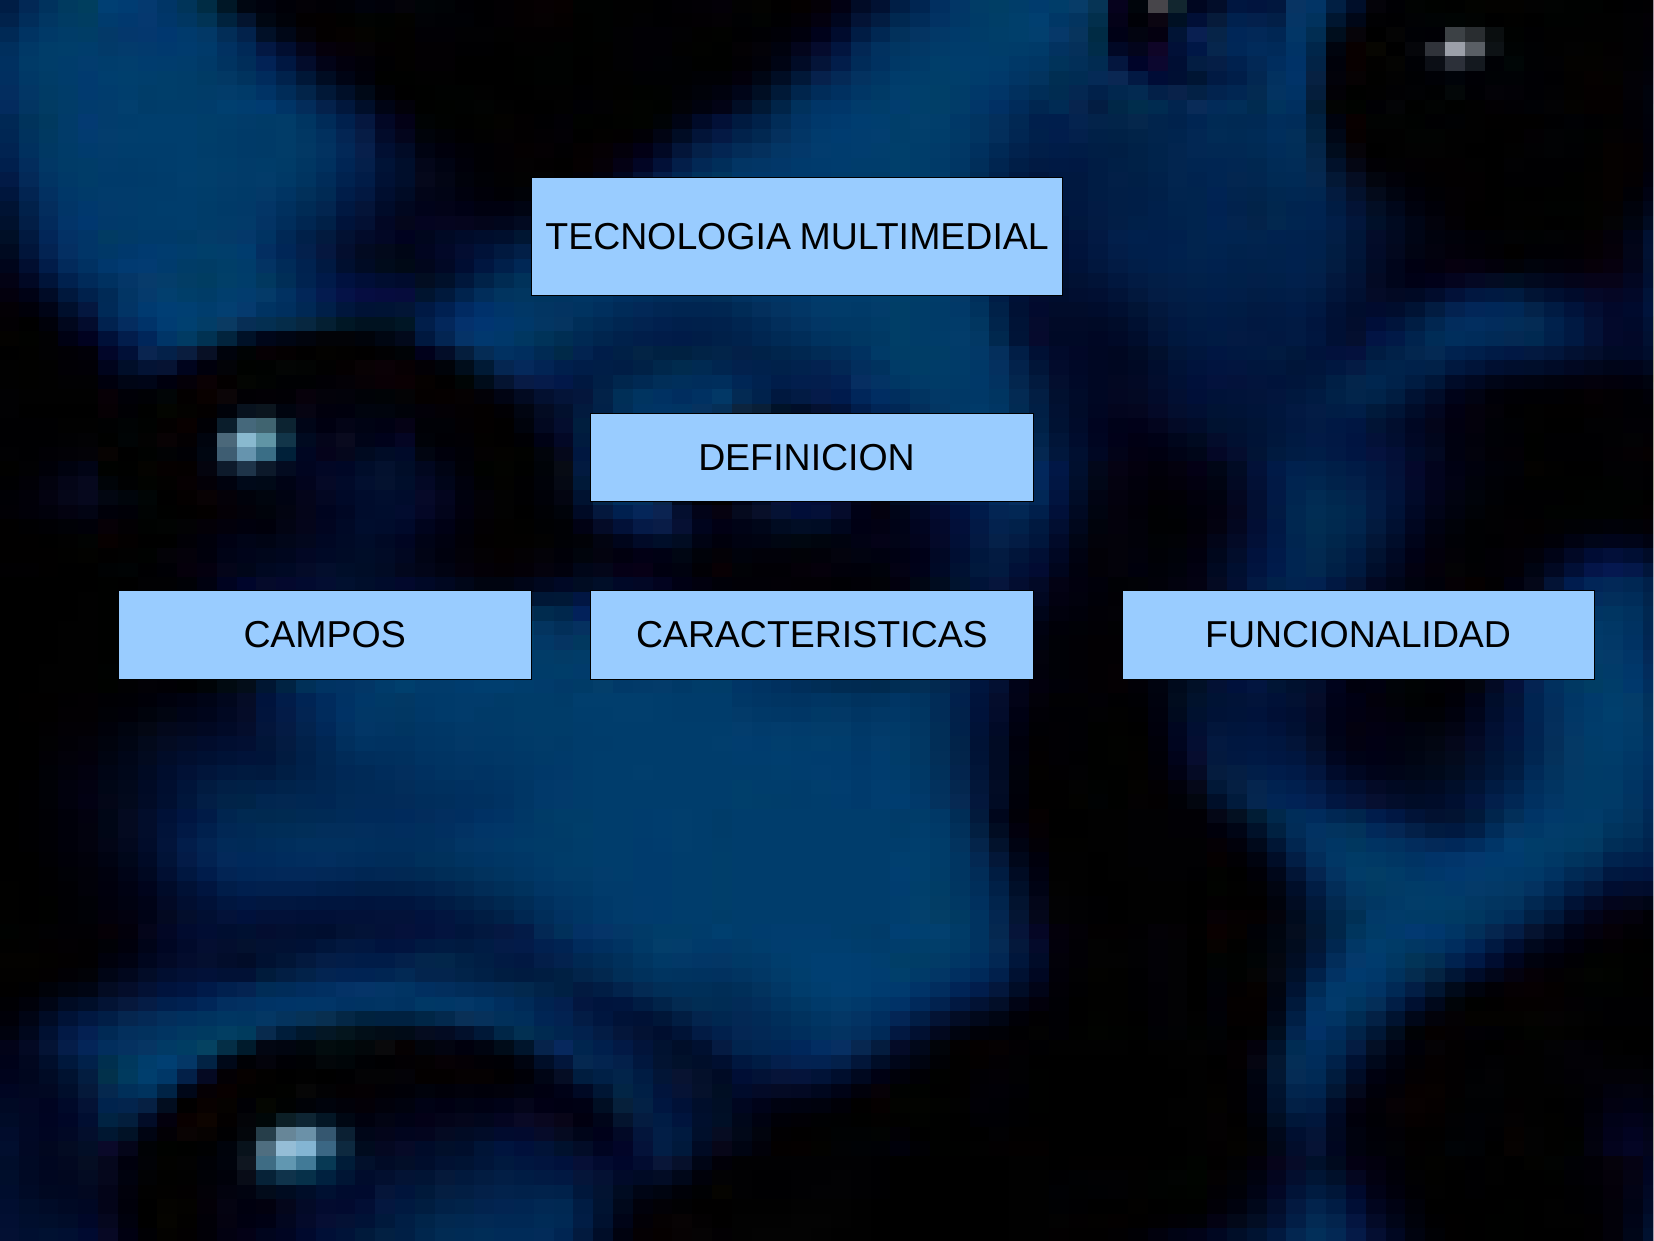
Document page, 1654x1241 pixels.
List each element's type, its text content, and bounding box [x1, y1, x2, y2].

text_box CAMPOS [118, 590, 532, 680]
picture [0, 0, 1654, 1241]
text_box TECNOLOGIA MULTIMEDIAL [531, 177, 1063, 296]
text_box CARACTERISTICAS [590, 590, 1034, 680]
text_box FUNCIONALIDAD [1122, 590, 1595, 680]
text_box DEFINICION [590, 413, 1034, 502]
